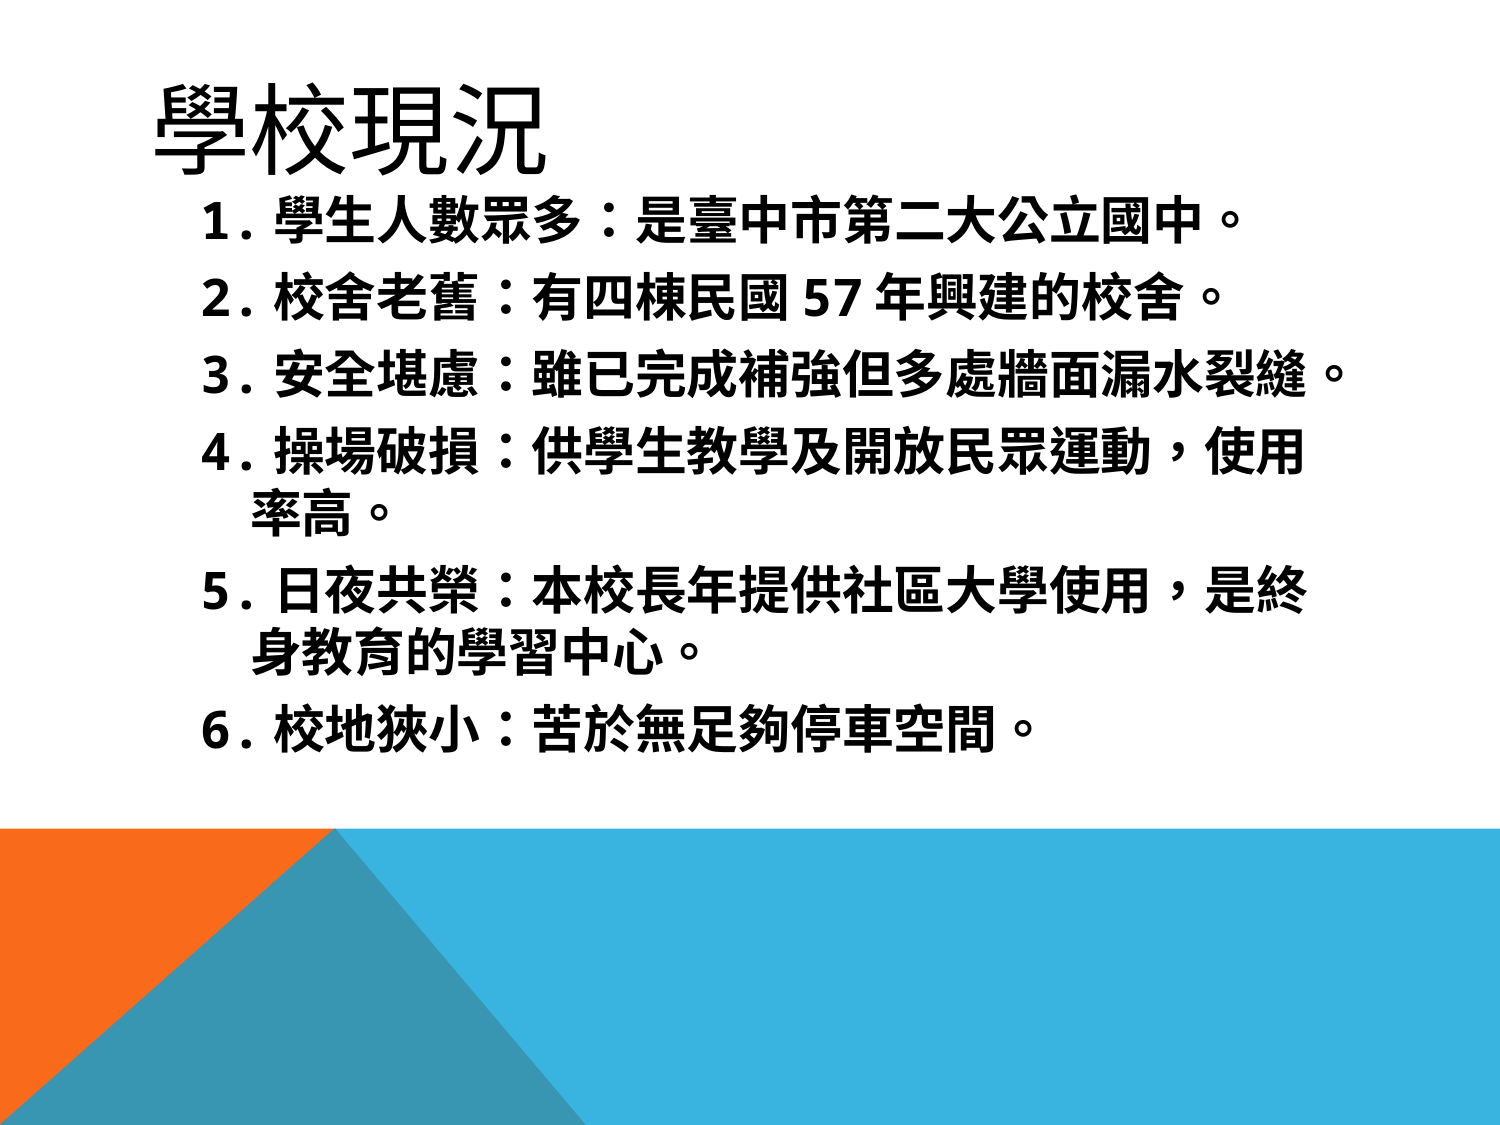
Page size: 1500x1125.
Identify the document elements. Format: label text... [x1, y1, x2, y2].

title 學校現況 [135, 60, 1353, 161]
list 1.學生人數眾多：是臺中市第二大公立國中。 2.校舍老舊：有四棟民國57年興建的校舍。 3.安全堪慮：雖已完成補強但多處牆面漏水裂縫。 4.操場破損：供學生教學及開放民眾運動，使用率高。 5.日夜共榮：本校長年提供社區大學使用，是終身教育的學習中心。 6.校地狹小：苦於無足夠停車空間。 [41, 180, 1424, 894]
